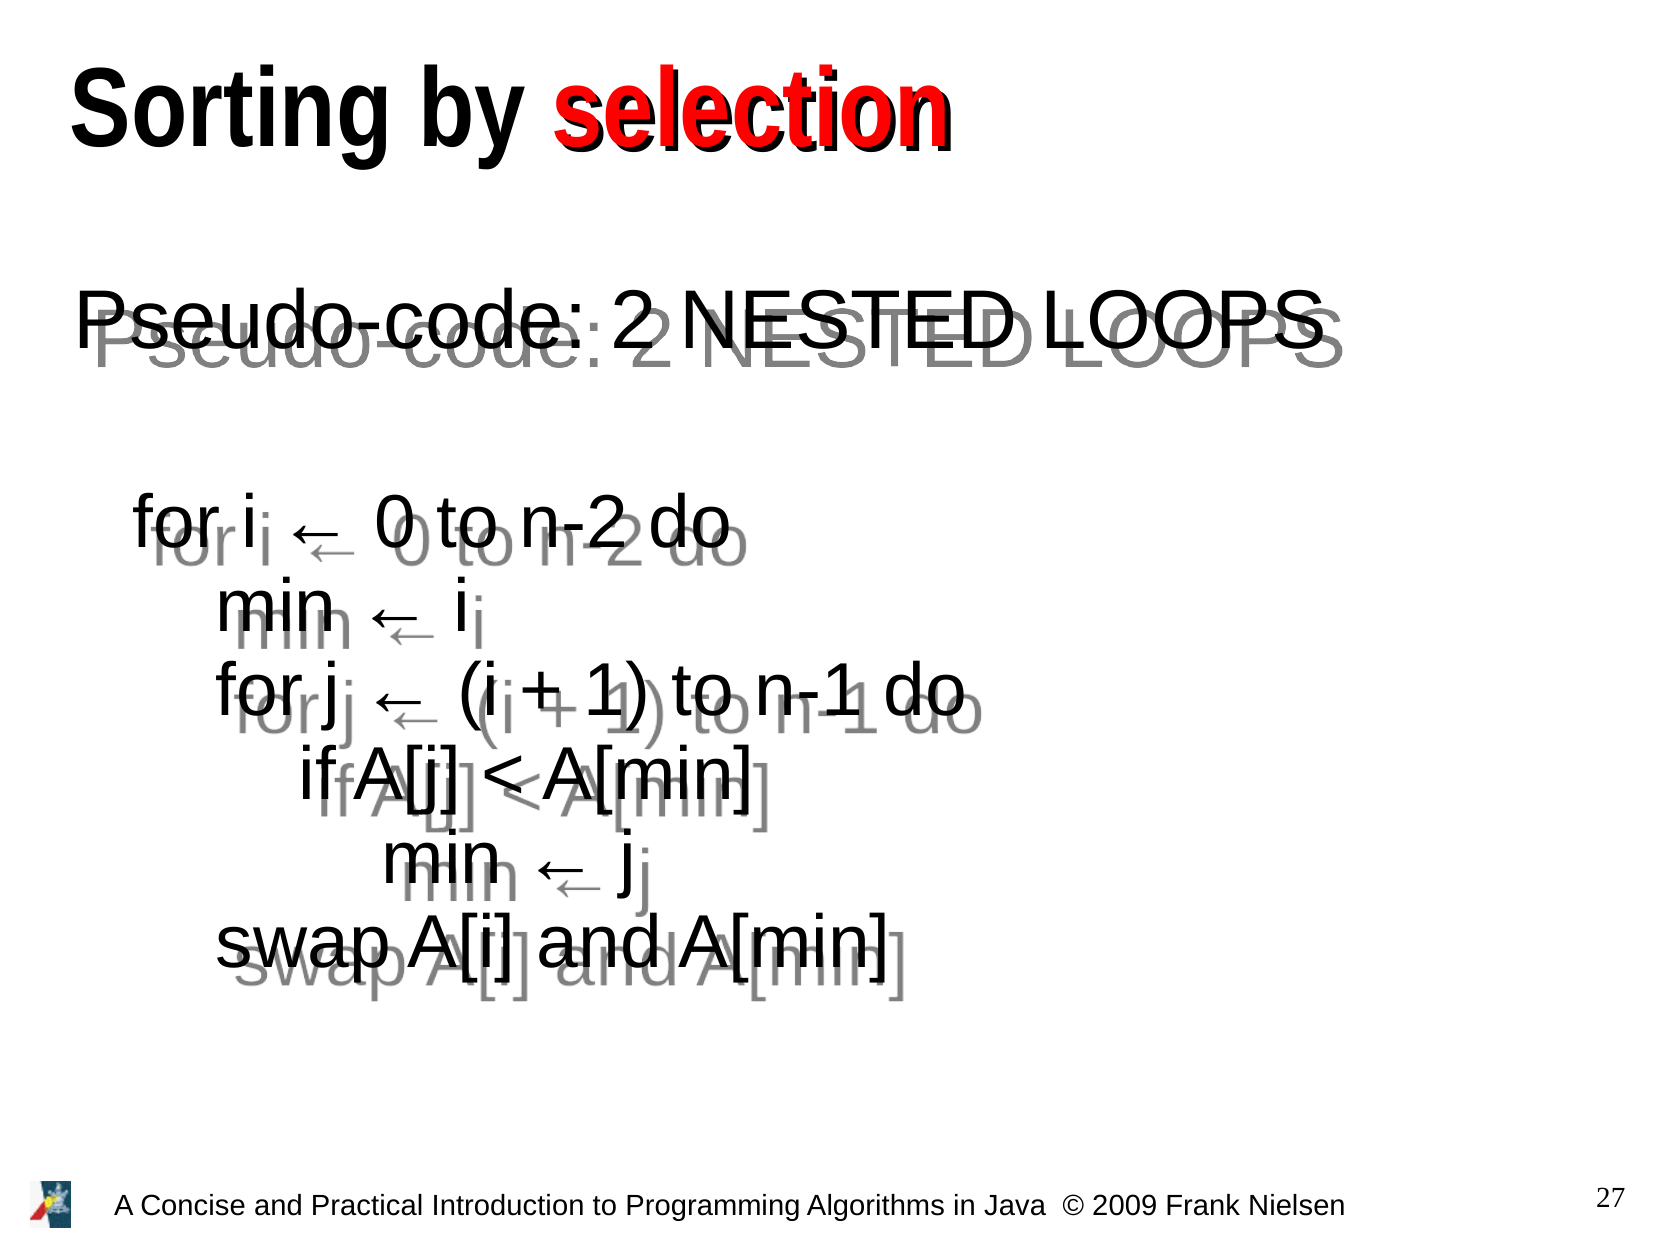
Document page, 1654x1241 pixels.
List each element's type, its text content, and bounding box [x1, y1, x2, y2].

text_box Pseudo-code: 2 NESTED LOOPS [59, 265, 1343, 374]
text_box Sorting by selection [29, 33, 967, 178]
picture [29, 1181, 71, 1228]
text_box for i ← 0 to n-2 do min ← i for j ← (i + 1) to n-1 do if A[j] < A[min] min ← j swap A[i] and A[min] [118, 472, 1562, 992]
